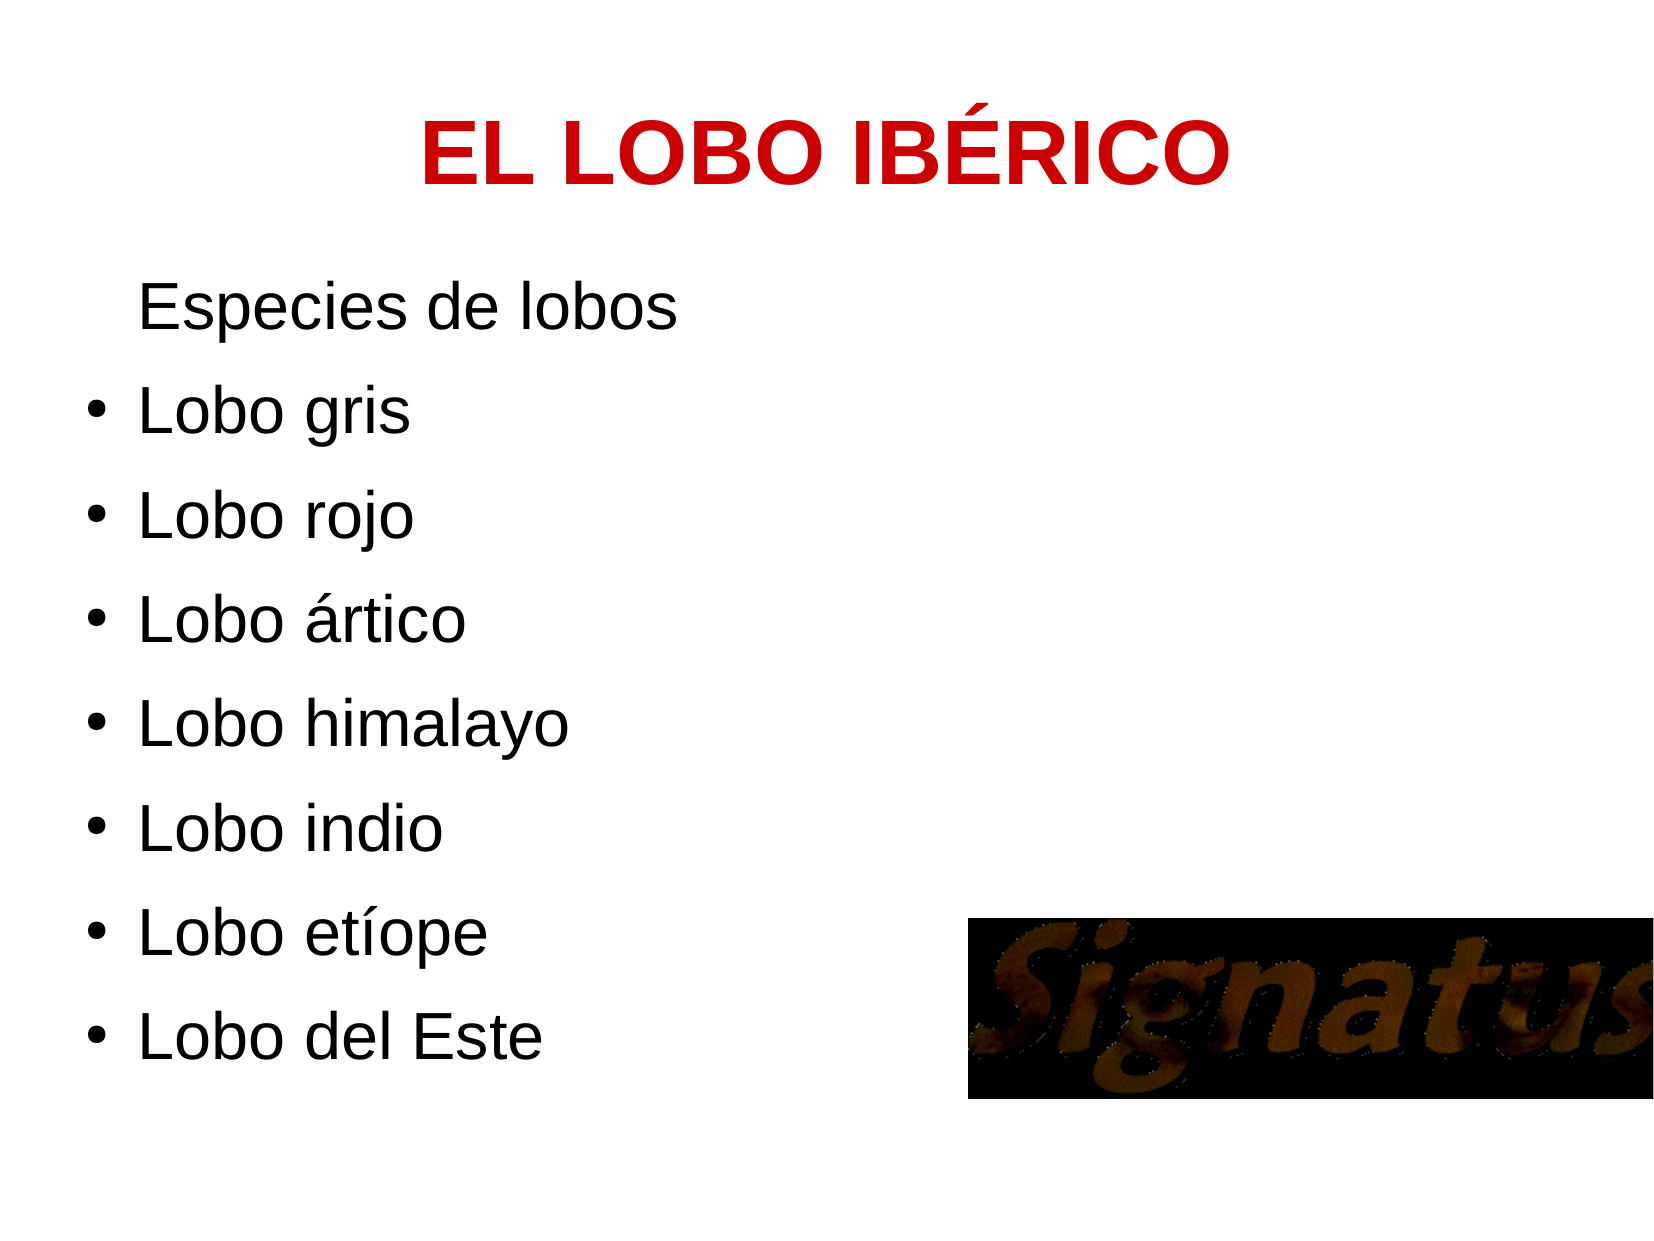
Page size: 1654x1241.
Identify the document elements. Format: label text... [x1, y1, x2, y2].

title EL LOBO IBÉRICO [82, 49, 1571, 257]
picture [968, 918, 1654, 1099]
list Especies de lobos Lobo gris Lobo rojo Lobo ártico Lobo himalayo Lobo indio Lobo etíope Lobo del Este [67, 269, 1556, 1088]
